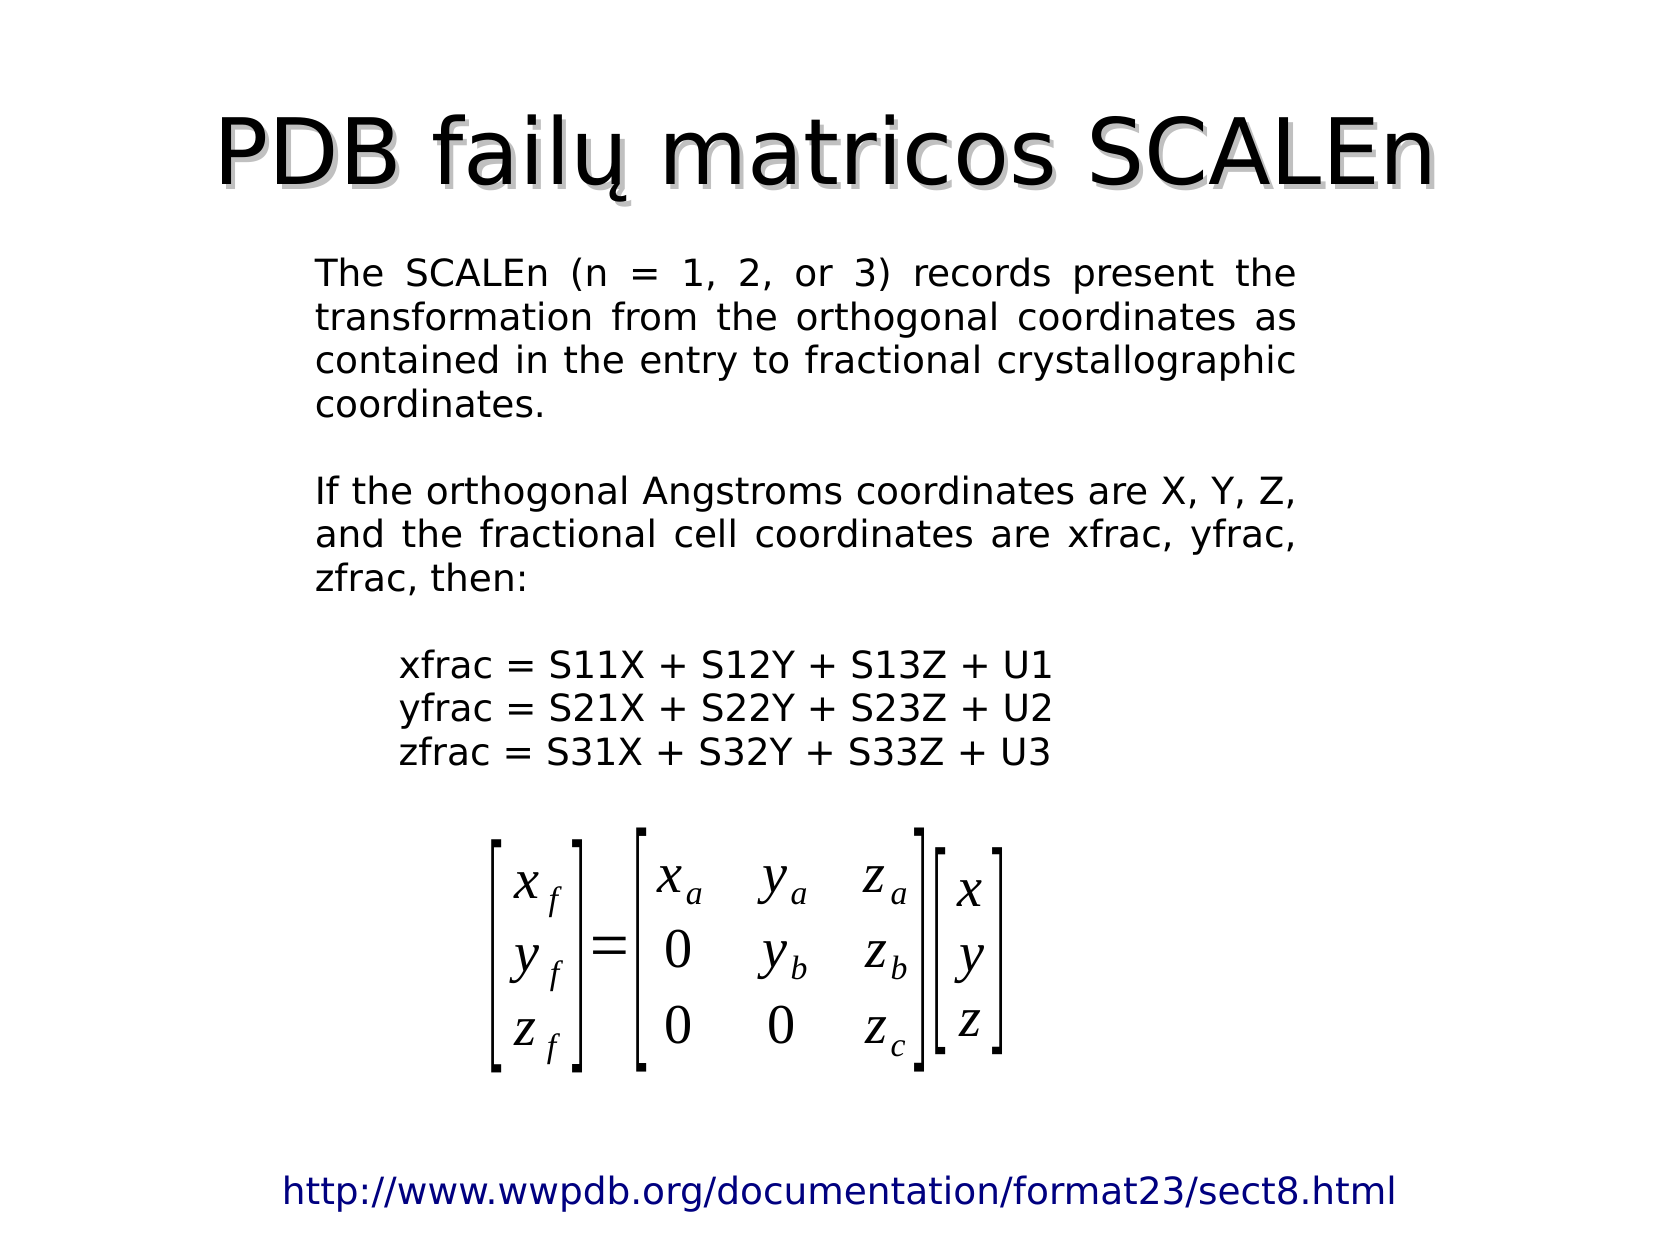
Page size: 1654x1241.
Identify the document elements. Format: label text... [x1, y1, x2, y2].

text_box http://www.wwpdb.org/documentation/format23/sect8.html [267, 1162, 1426, 1221]
chart [481, 825, 1013, 1076]
title PDB failų matricos SCALEn [82, 56, 1571, 250]
text_box The SCALEn (n = 1, 2, or 3) records present the transformation from the orthogonal coordinates as contained in the entry to fractional crystallographic coordinates. If the orthogonal Angstroms coordinates are X, Y, Z, and the fractional cell coordinates are xfrac, yfrac, zfrac, then: xfrac = S11X + S12Y + S13Z + U1 yfrac = S21X + S22Y + S23Z + U2 zfrac = S31X + S32Y + S33Z + U3 [300, 244, 1313, 826]
